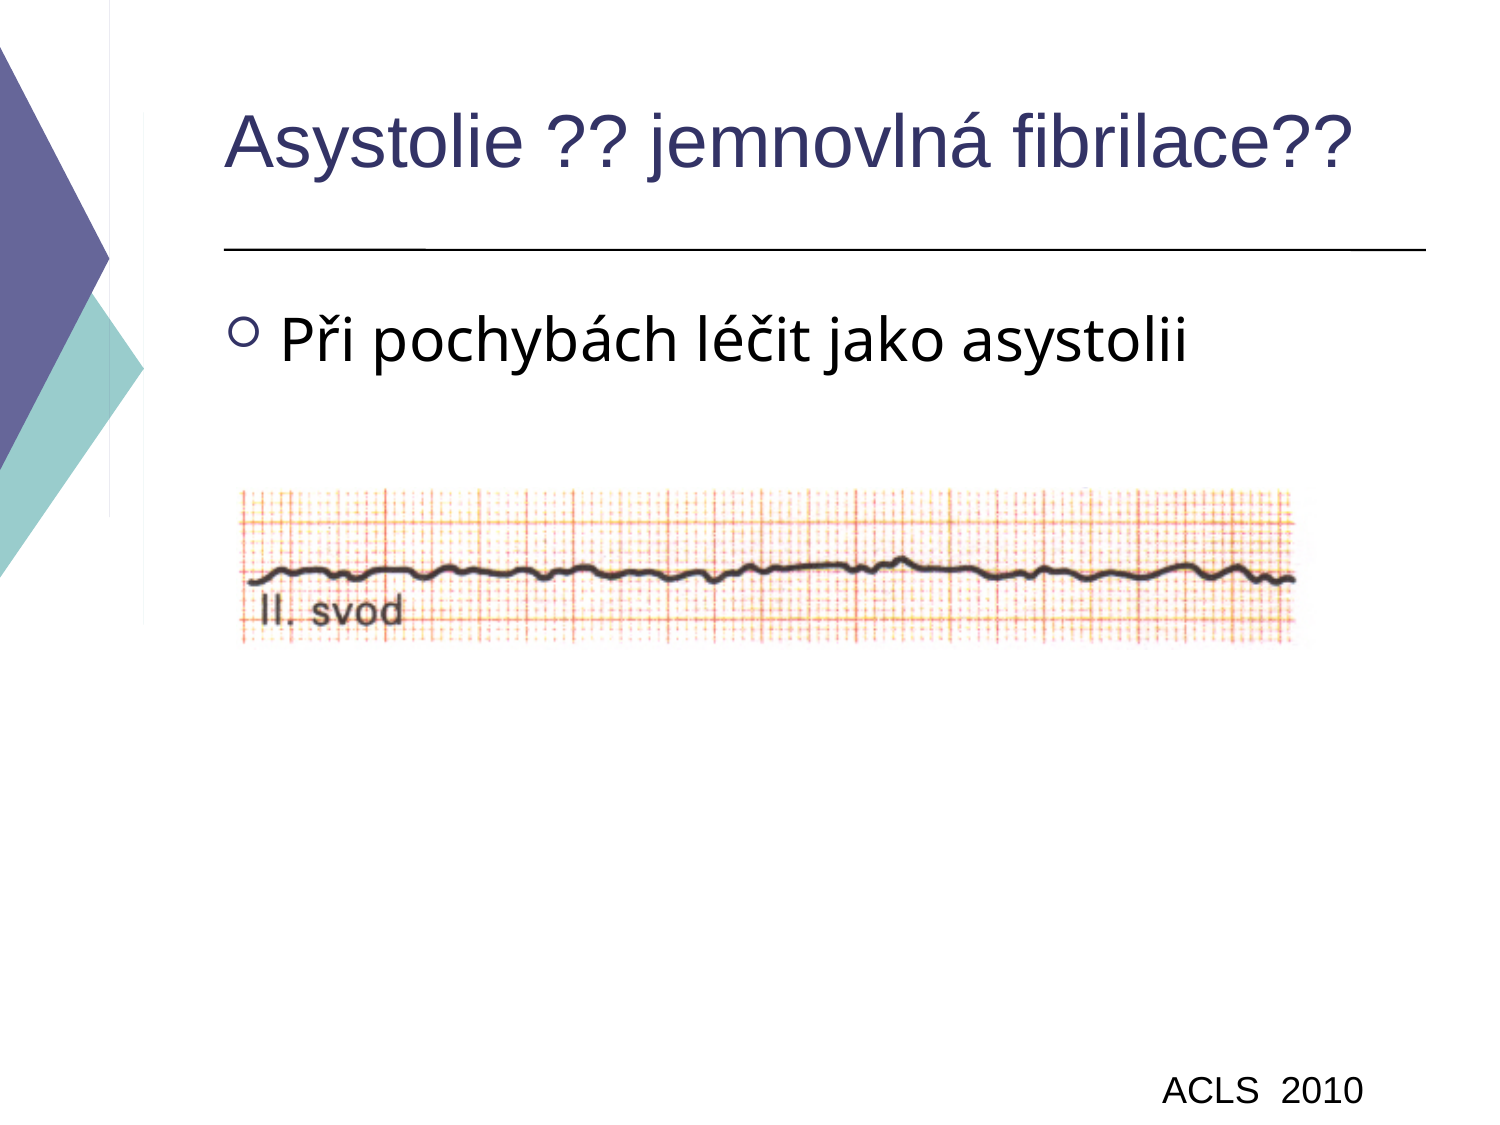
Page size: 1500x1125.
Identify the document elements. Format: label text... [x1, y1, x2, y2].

picture [236, 487, 1317, 650]
text_box ACLS 2010 [1147, 1064, 1379, 1125]
list Při pochybách léčit jako asystolii [224, 299, 1425, 975]
title Asystolie ?? jemnovlná fibrilace?? [224, 41, 1425, 237]
